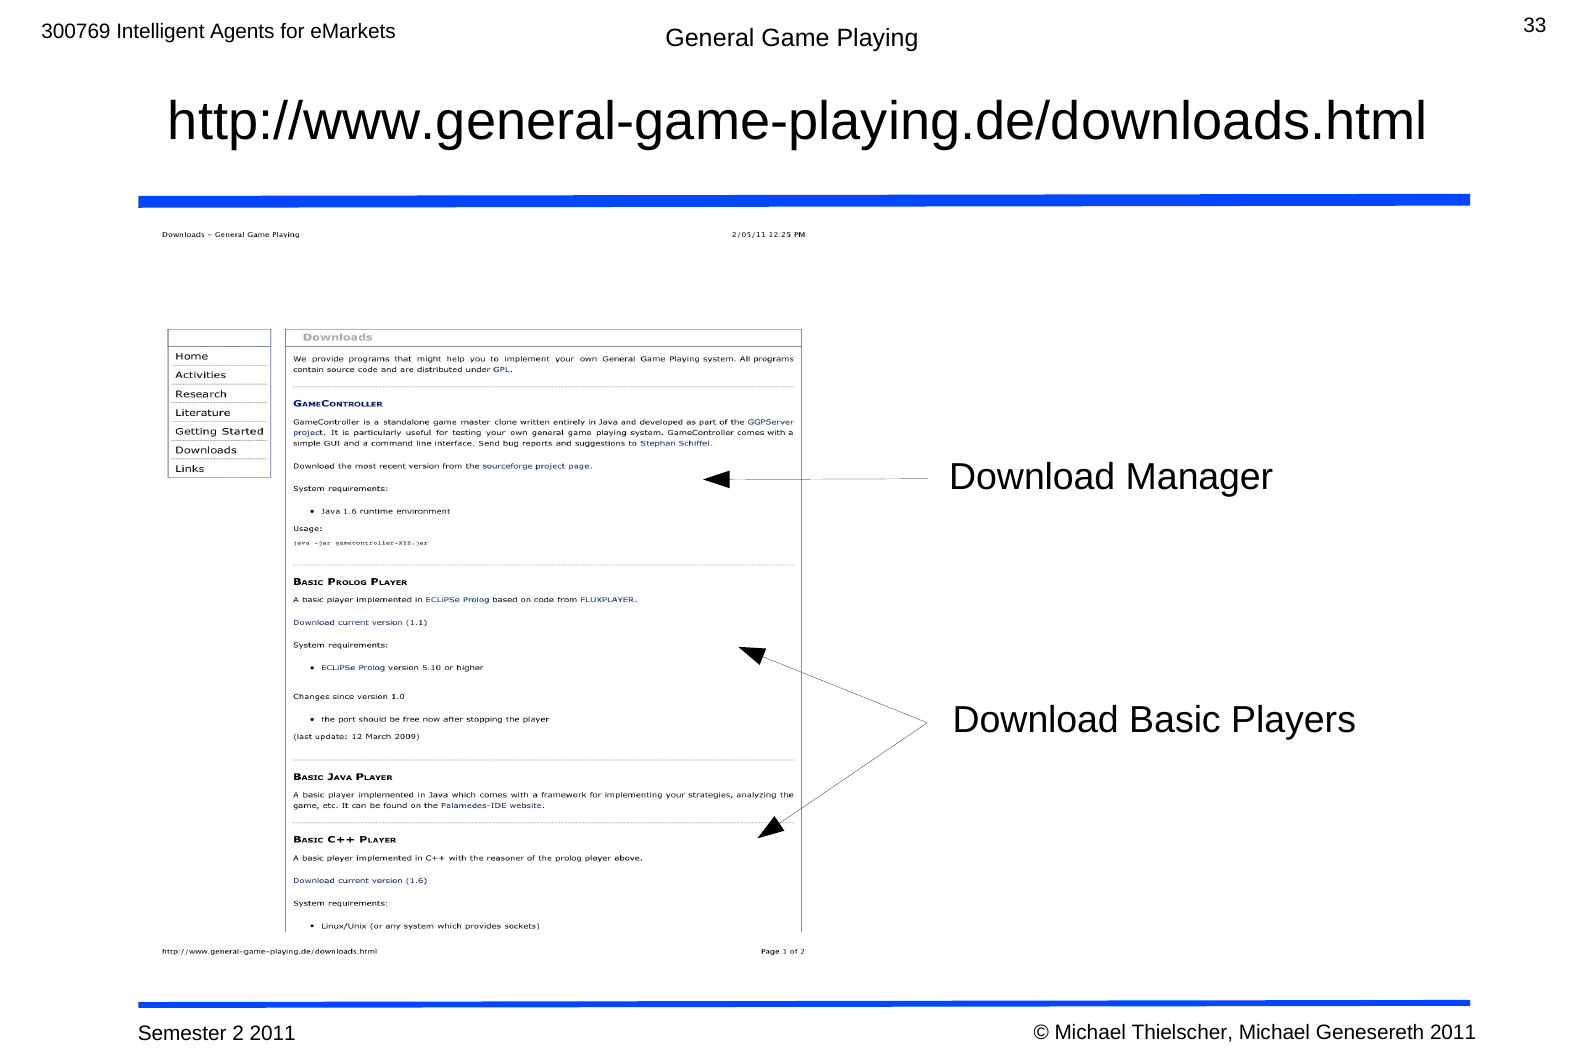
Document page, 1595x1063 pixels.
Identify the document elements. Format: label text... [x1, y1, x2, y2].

picture [141, 214, 826, 994]
title http://www.general-game-playing.de/downloads.html [114, 51, 1476, 190]
text_box Download Basic Players [952, 698, 1358, 749]
text_box Download Manager [949, 456, 1275, 506]
